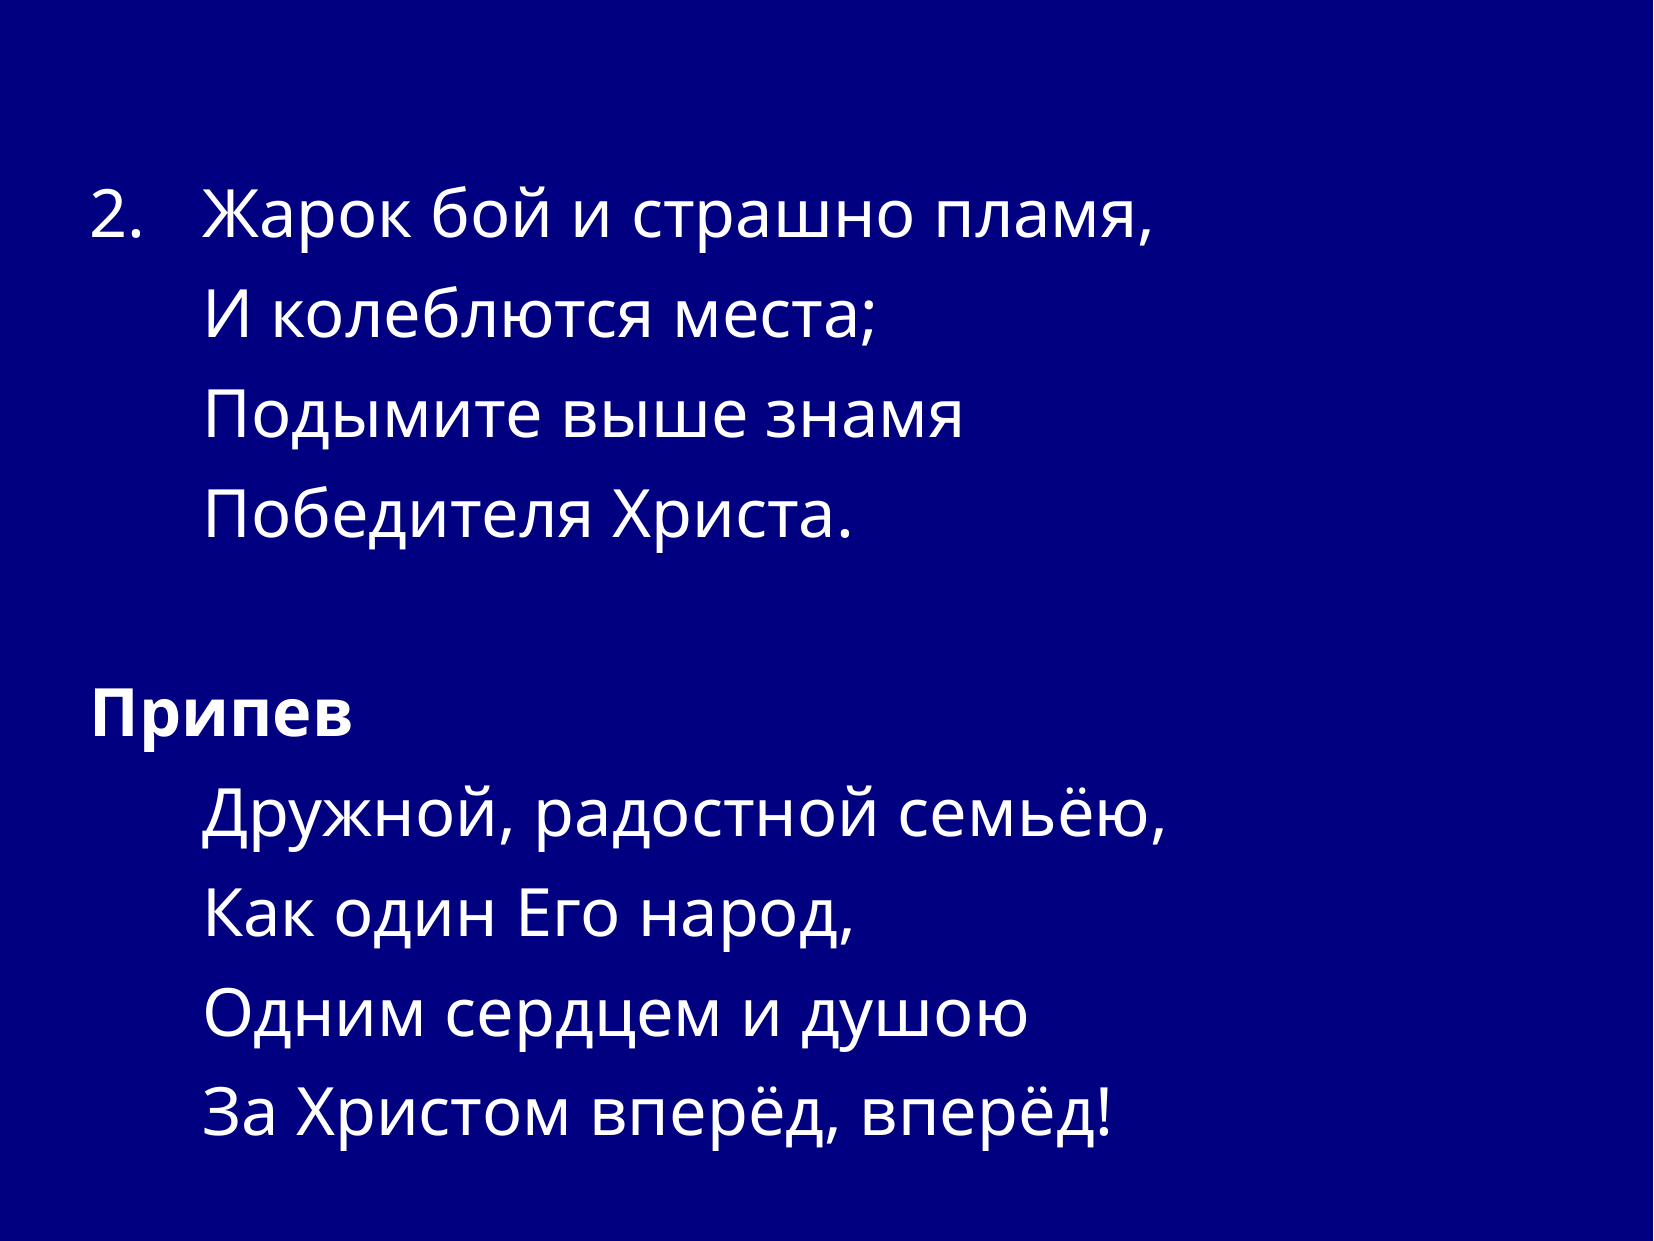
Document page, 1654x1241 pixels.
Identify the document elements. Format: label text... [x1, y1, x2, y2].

text_box 2. Жарок бой и страшно пламя, И колеблются места; Подымите выше знамя Победителя Христа. Припев Дружной, радостной семьёю, Как один Его народ, Одним сердцем и душою За Христом вперёд, вперёд! [75, 150, 1576, 1163]
